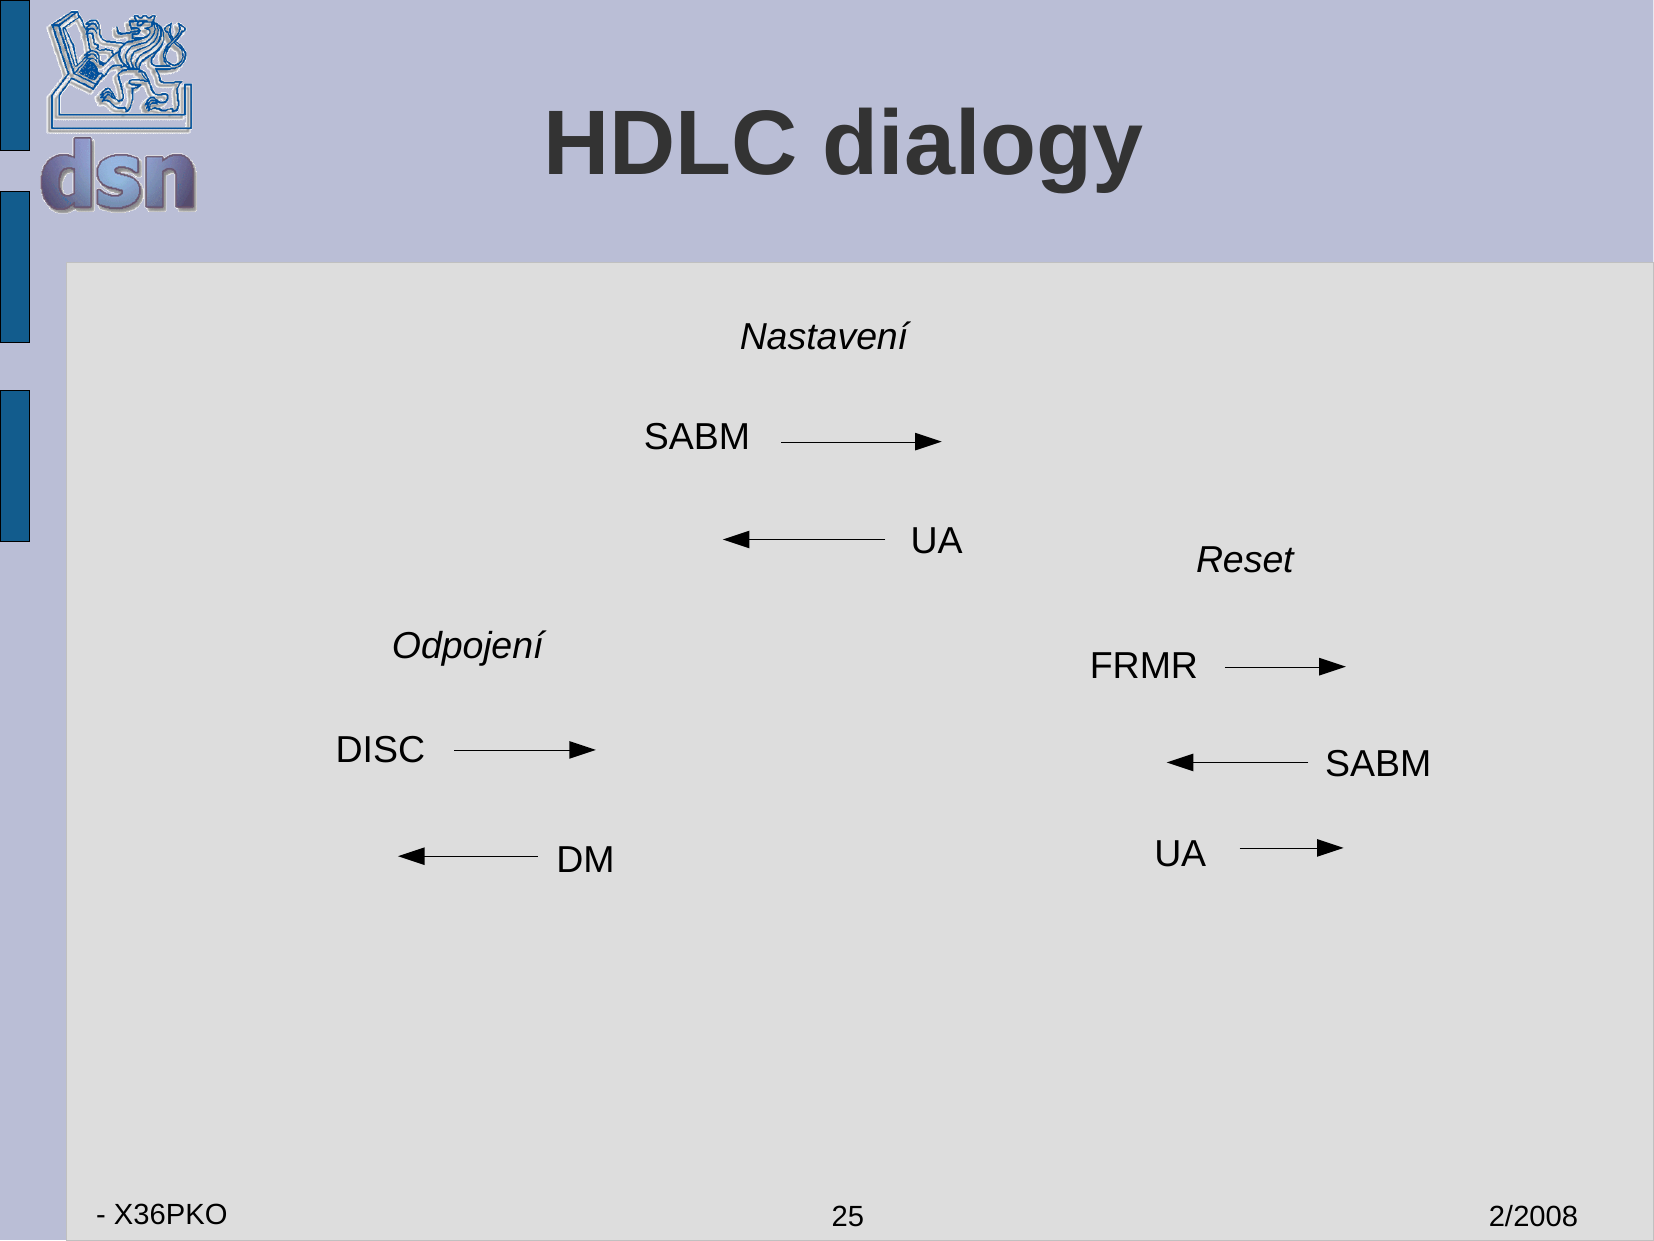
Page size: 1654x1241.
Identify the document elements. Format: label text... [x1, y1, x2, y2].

title HDLC dialogy [210, 39, 1478, 247]
text_box UA [1139, 825, 1222, 882]
text_box FRMR [1075, 637, 1213, 695]
text_box Nastavení [725, 308, 924, 365]
text_box DM [541, 831, 630, 889]
text_box UA [895, 512, 978, 570]
text_box SABM [1310, 735, 1447, 793]
text_box Reset [1181, 531, 1309, 588]
text_box DISC [320, 720, 441, 778]
picture [10, 10, 223, 230]
text_box SABM [629, 408, 766, 466]
text_box Odpojení [377, 616, 559, 674]
